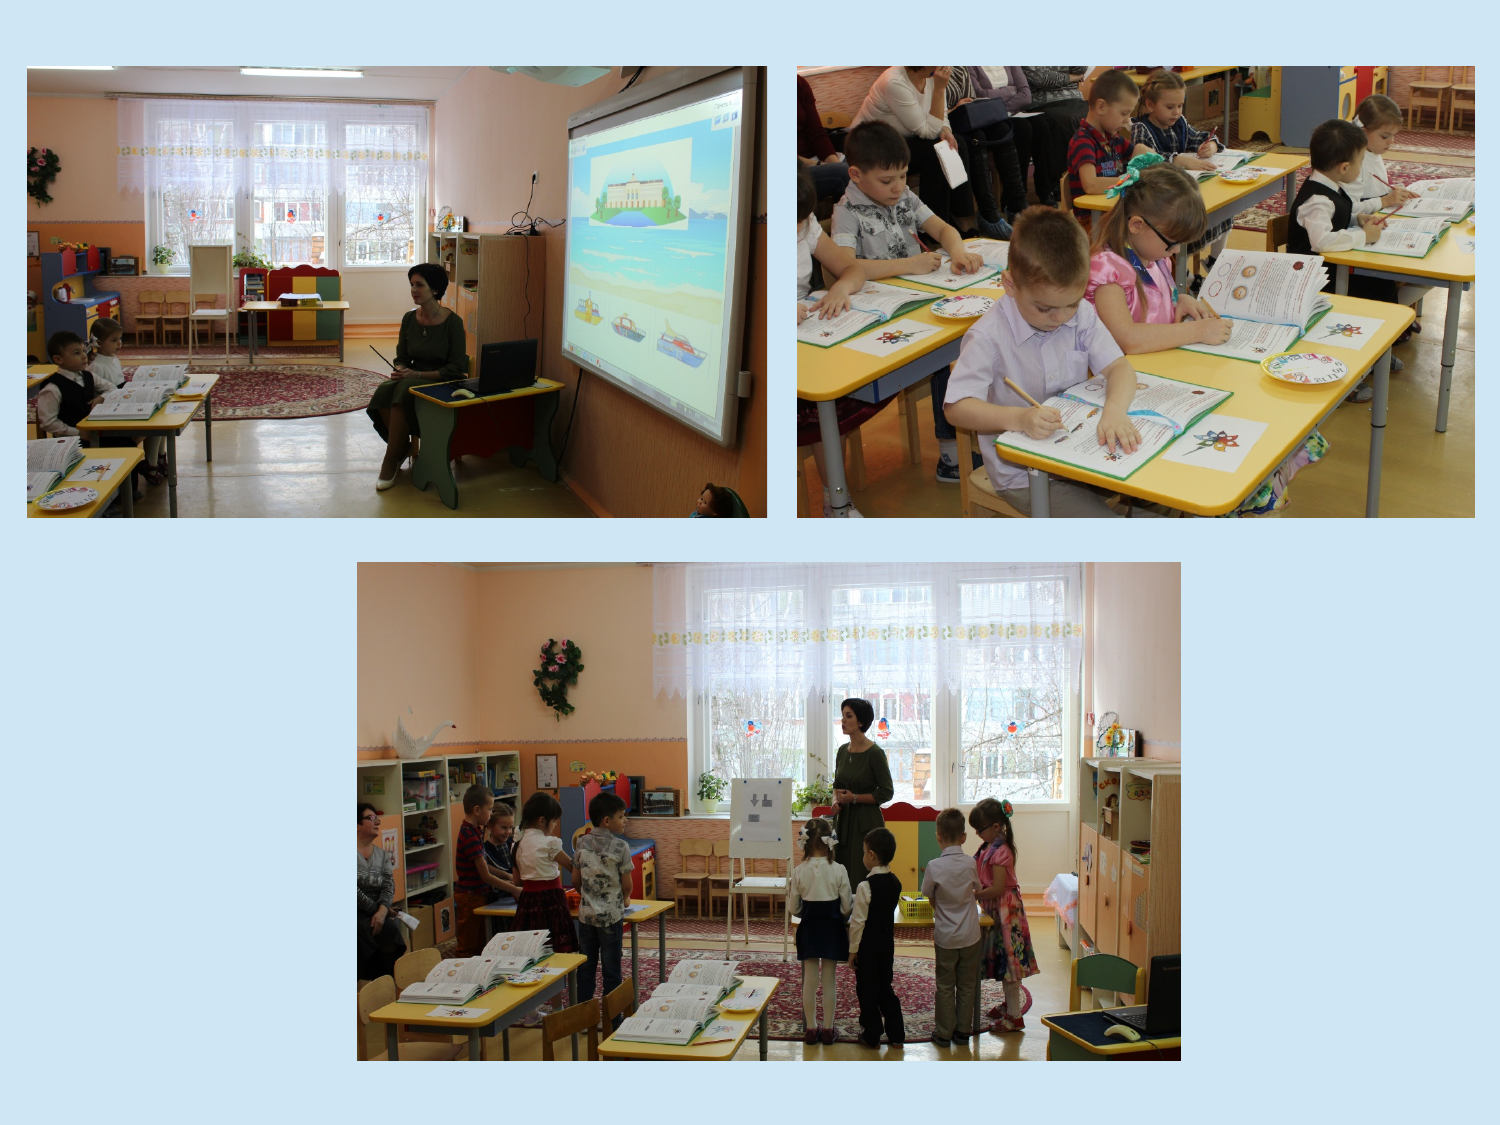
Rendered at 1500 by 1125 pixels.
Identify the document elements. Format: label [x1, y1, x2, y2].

picture [27, 66, 768, 518]
picture [357, 562, 1181, 1061]
picture [797, 66, 1475, 518]
